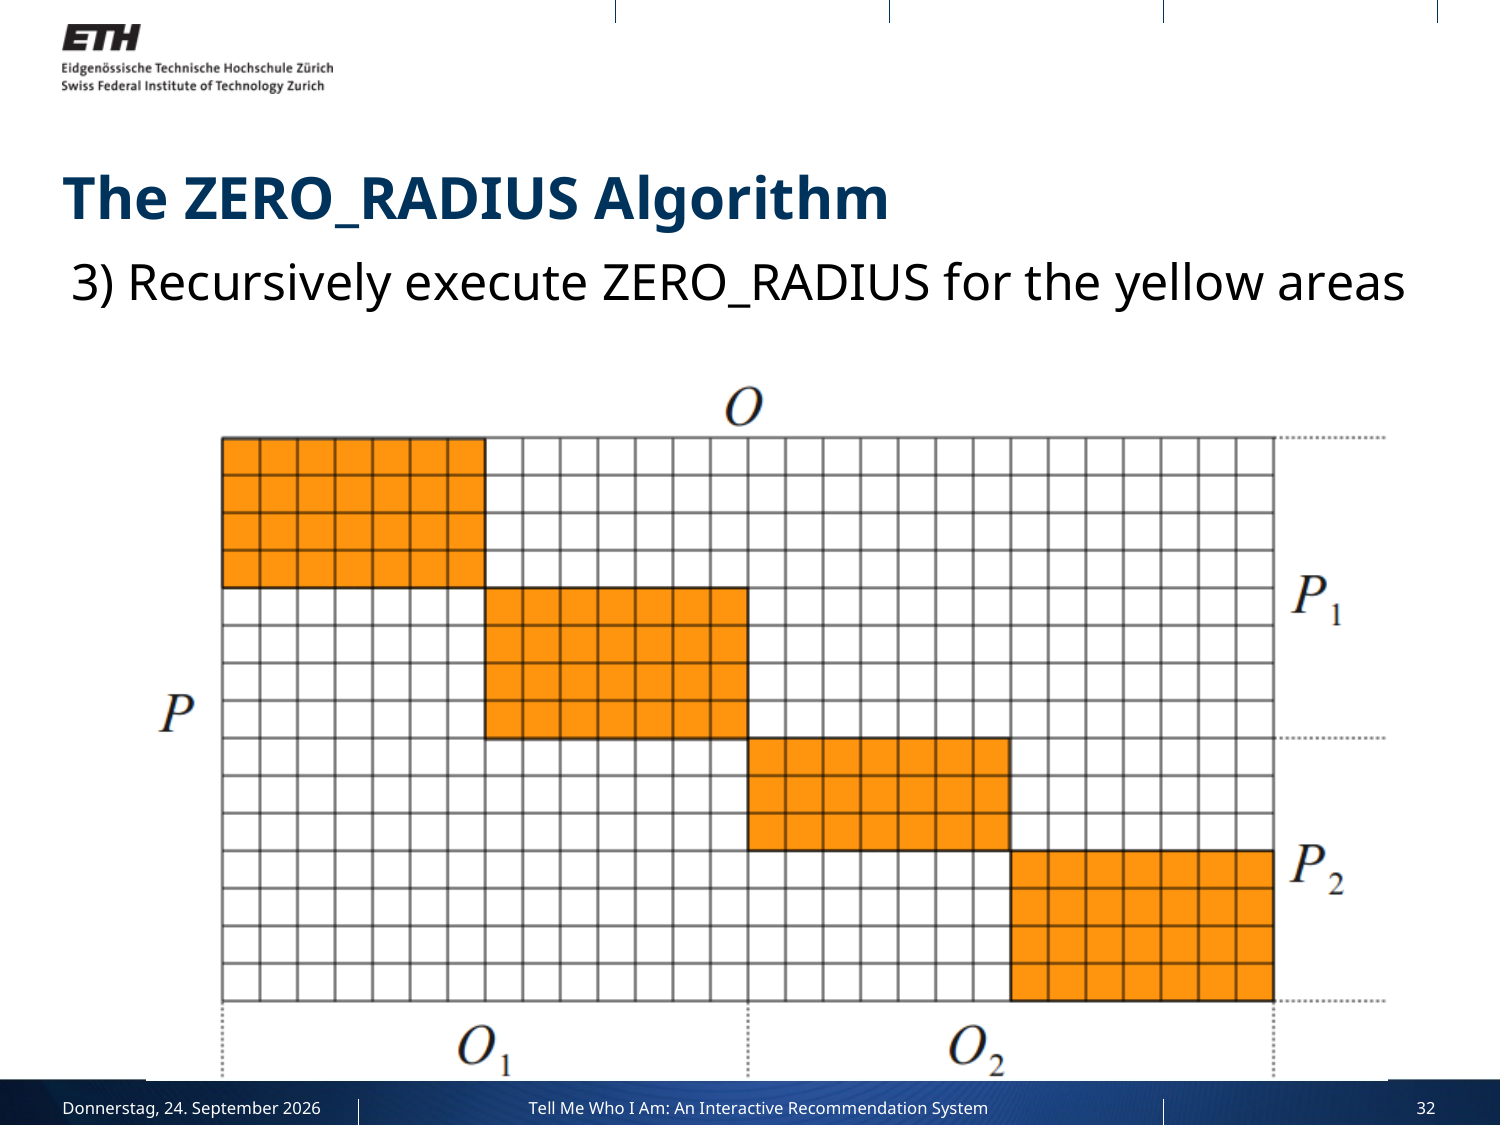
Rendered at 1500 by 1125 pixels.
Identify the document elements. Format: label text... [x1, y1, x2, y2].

picture [0, 369, 1500, 1125]
title The ZERO_RADIUS Algorithm [62, 157, 1438, 296]
picture [62, 24, 333, 94]
list 3) Recursively execute ZERO_RADIUS for the yellow areas [71, 246, 1447, 833]
